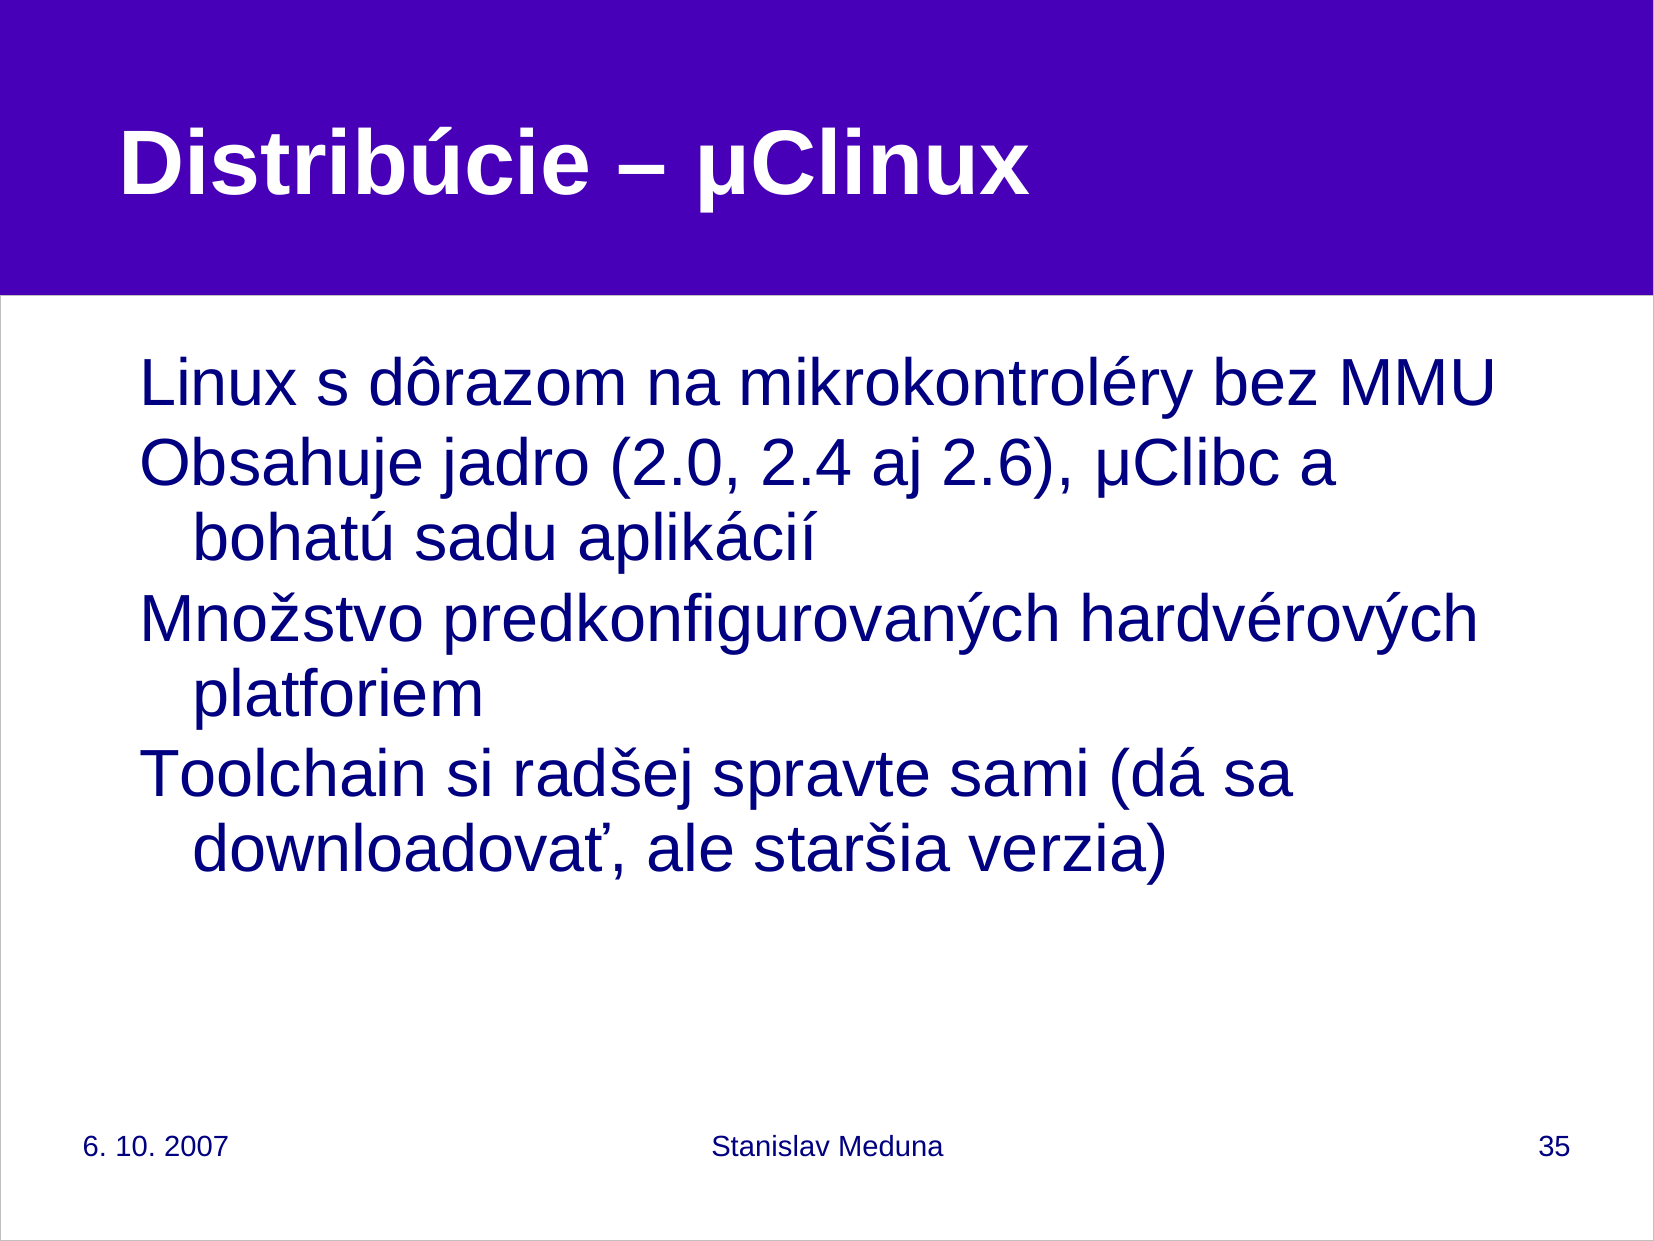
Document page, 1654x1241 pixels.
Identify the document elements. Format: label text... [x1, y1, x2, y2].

list Linux s dôrazom na mikrokontroléry bez MMU Obsahuje jadro (2.0, 2.4 aj 2.6), μClibc a bohatú sadu aplikácií Množstvo predkonfigurovaných hardvérových platforiem Toolchain si radšej spravte sami (dá sa downloadovať, ale staršia verzia) [121, 344, 1534, 1112]
title Distribúcie – μClinux [118, 66, 1595, 259]
